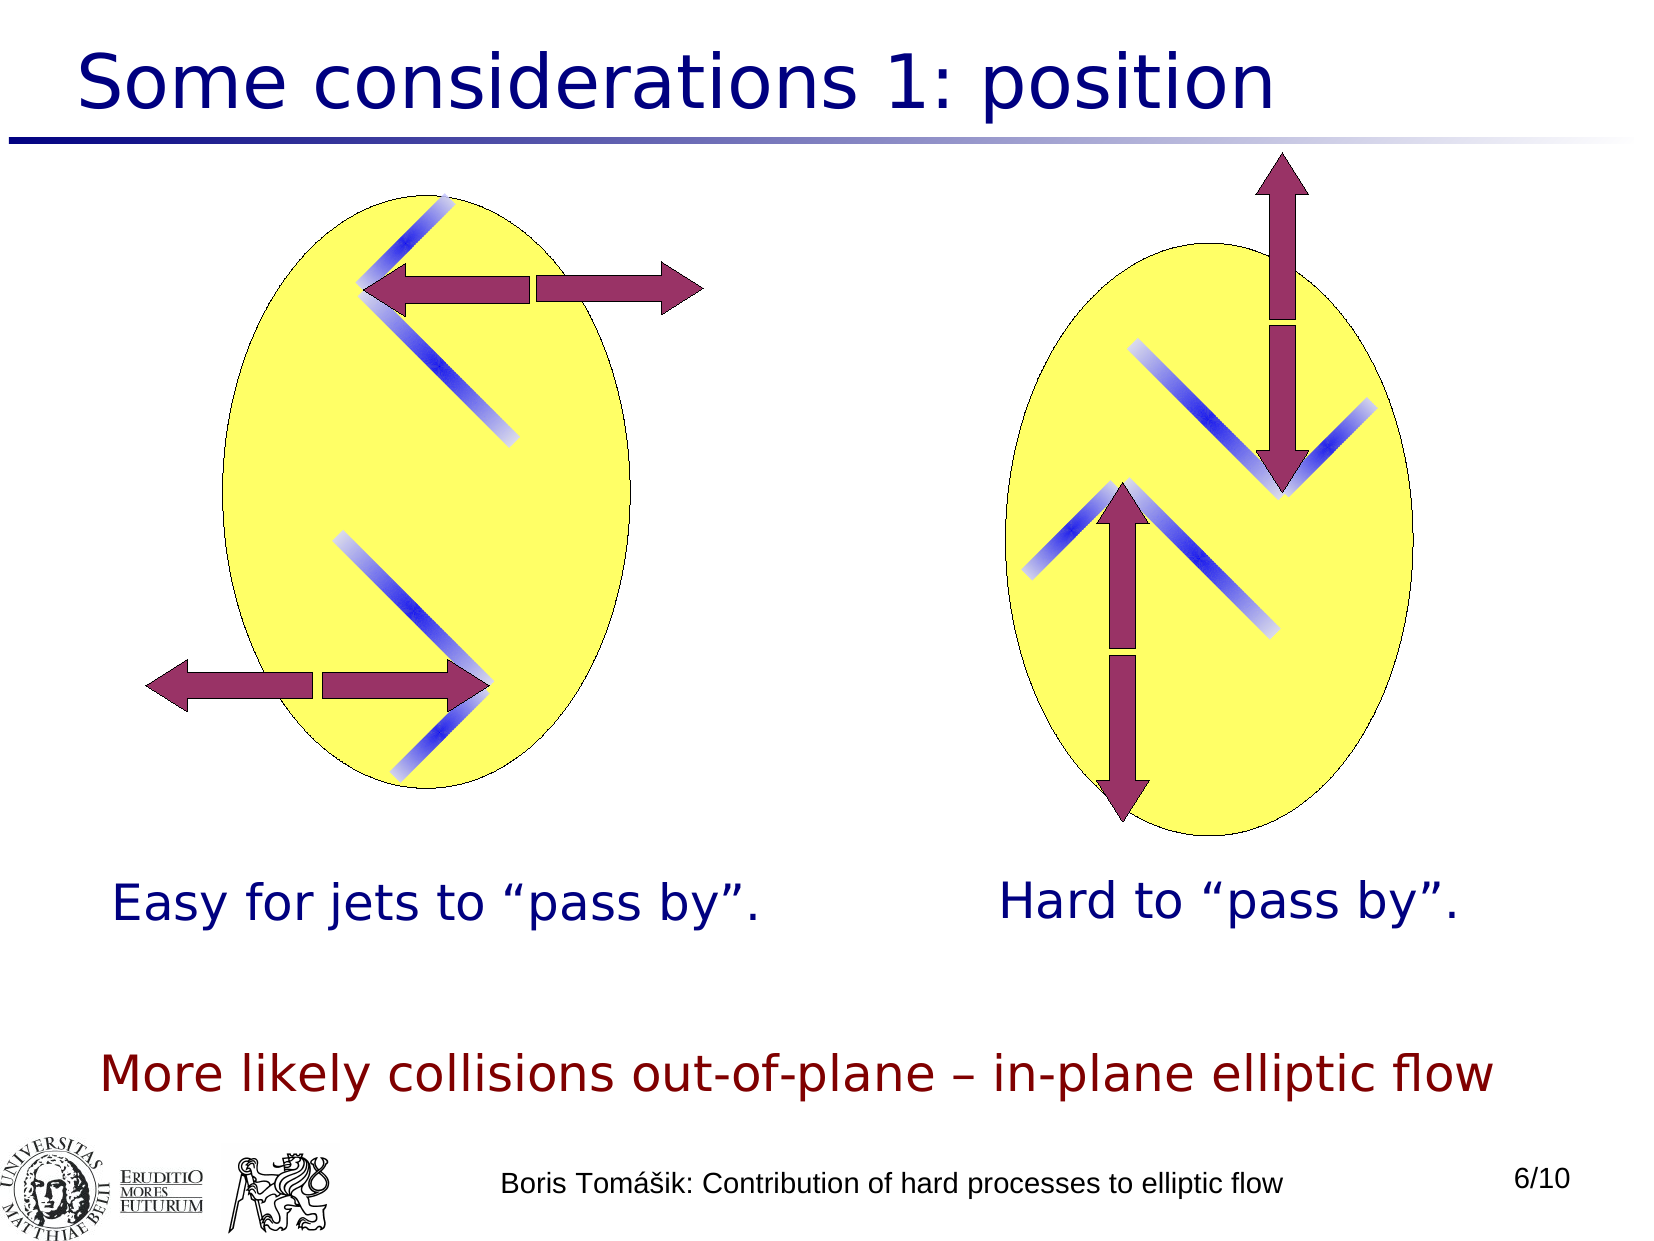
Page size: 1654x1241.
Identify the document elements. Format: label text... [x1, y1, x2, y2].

picture [0, 1137, 203, 1241]
text_box Hard to “pass by”. [983, 864, 1476, 938]
text_box [145, 193, 704, 789]
text_box More likely collisions out-of-plane – in-plane elliptic flow [84, 1037, 1513, 1111]
text_box [1005, 152, 1414, 836]
text_box Easy for jets to “pass by”. [96, 866, 777, 940]
title Some considerations 1: position [75, 25, 1565, 141]
picture [221, 1143, 340, 1241]
